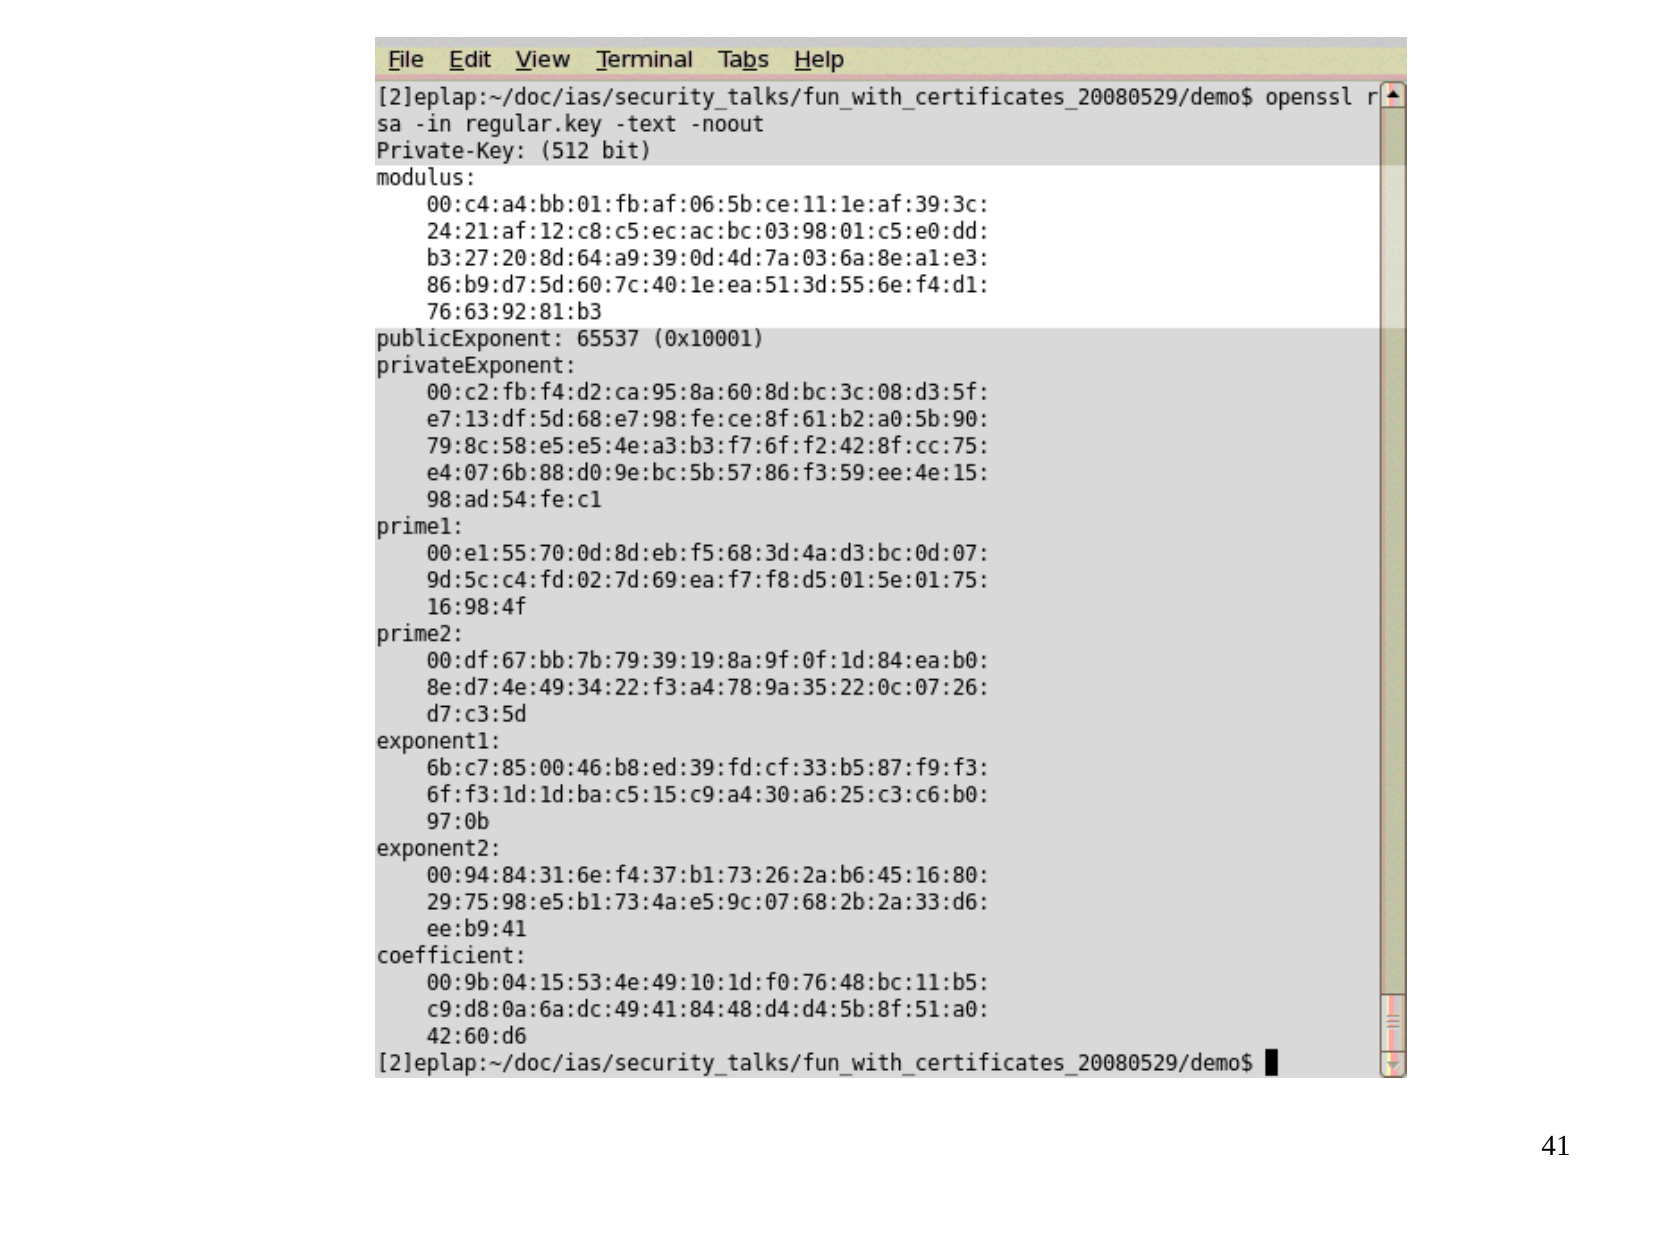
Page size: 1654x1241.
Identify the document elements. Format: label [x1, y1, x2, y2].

picture [375, 37, 1407, 1078]
